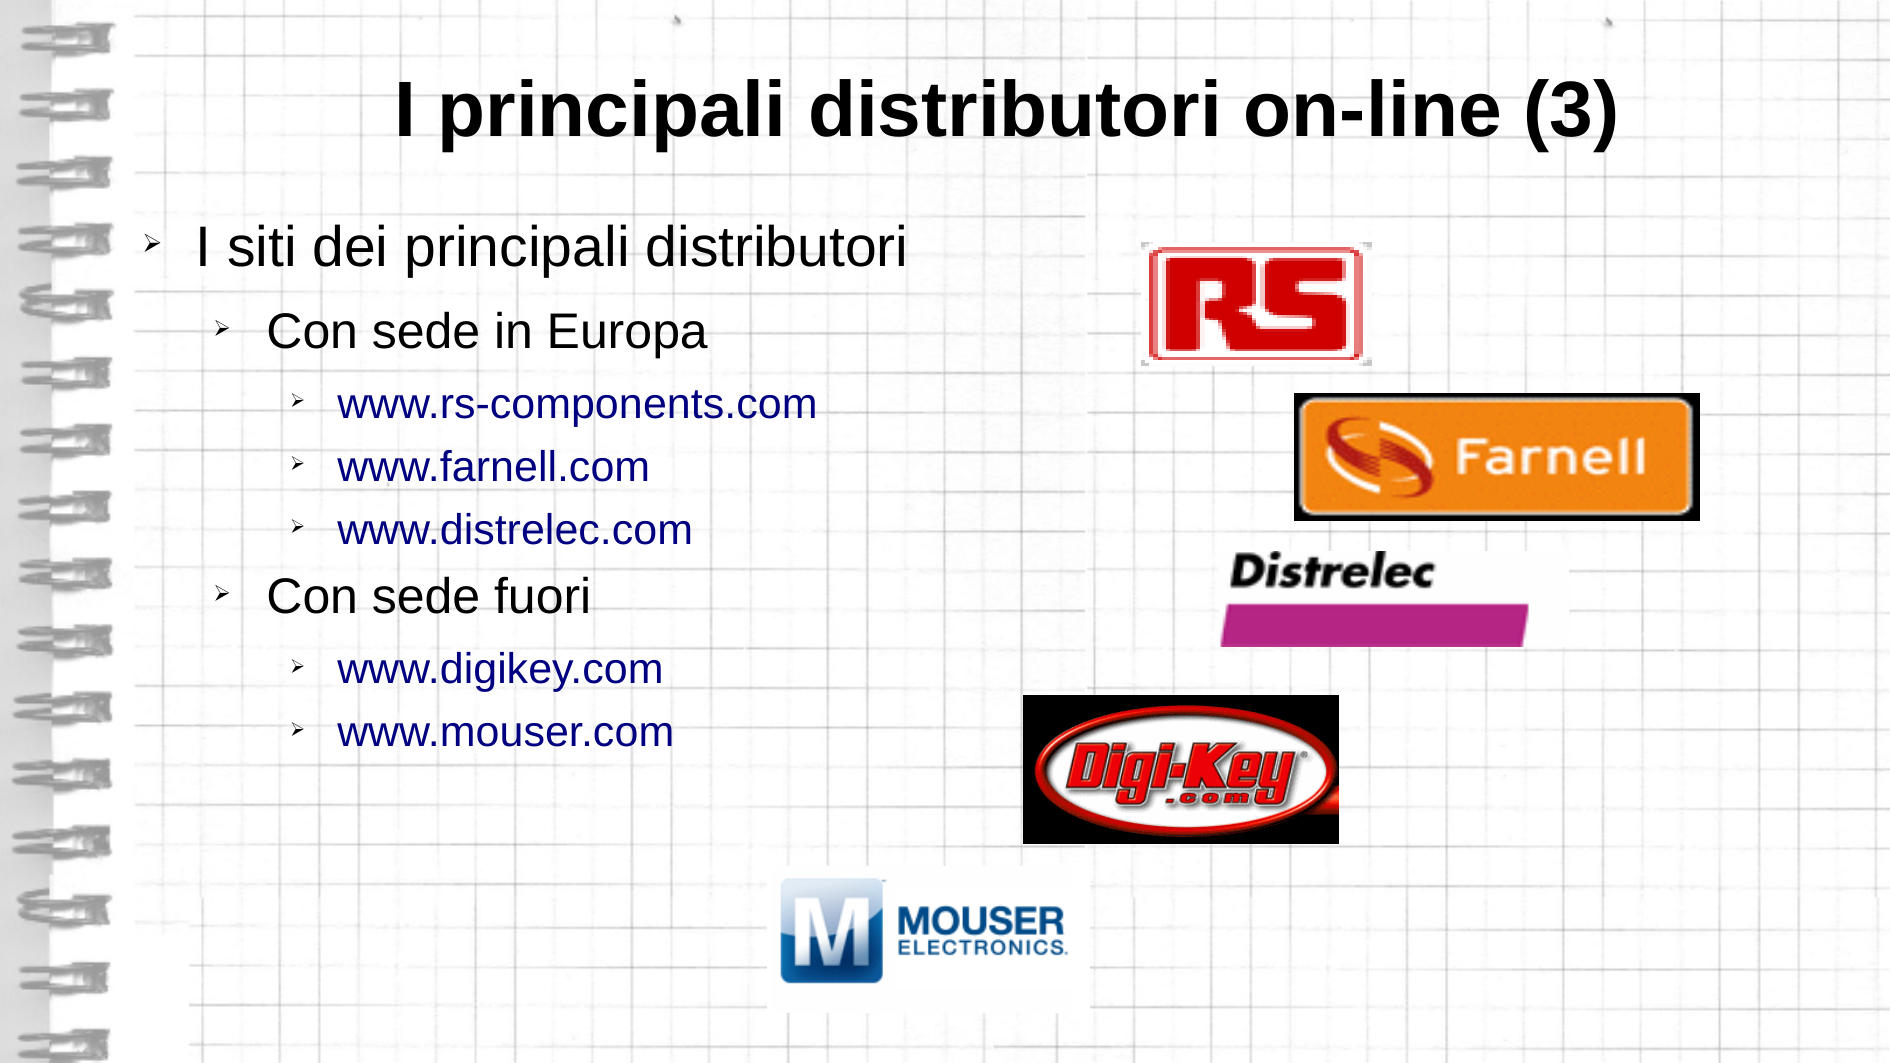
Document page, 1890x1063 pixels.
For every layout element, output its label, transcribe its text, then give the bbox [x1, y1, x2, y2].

title I principali distributori on-line (3) [124, 20, 1890, 198]
picture [1141, 242, 1372, 366]
list I siti dei principali distributori Con sede in Europa www.rs-components.com www.farnell.com www.distrelec.com Con sede fuori www.digikey.com www.mouser.com [124, 214, 1890, 832]
picture [1219, 551, 1569, 647]
picture [1294, 393, 1700, 521]
picture [0, 0, 1890, 1063]
